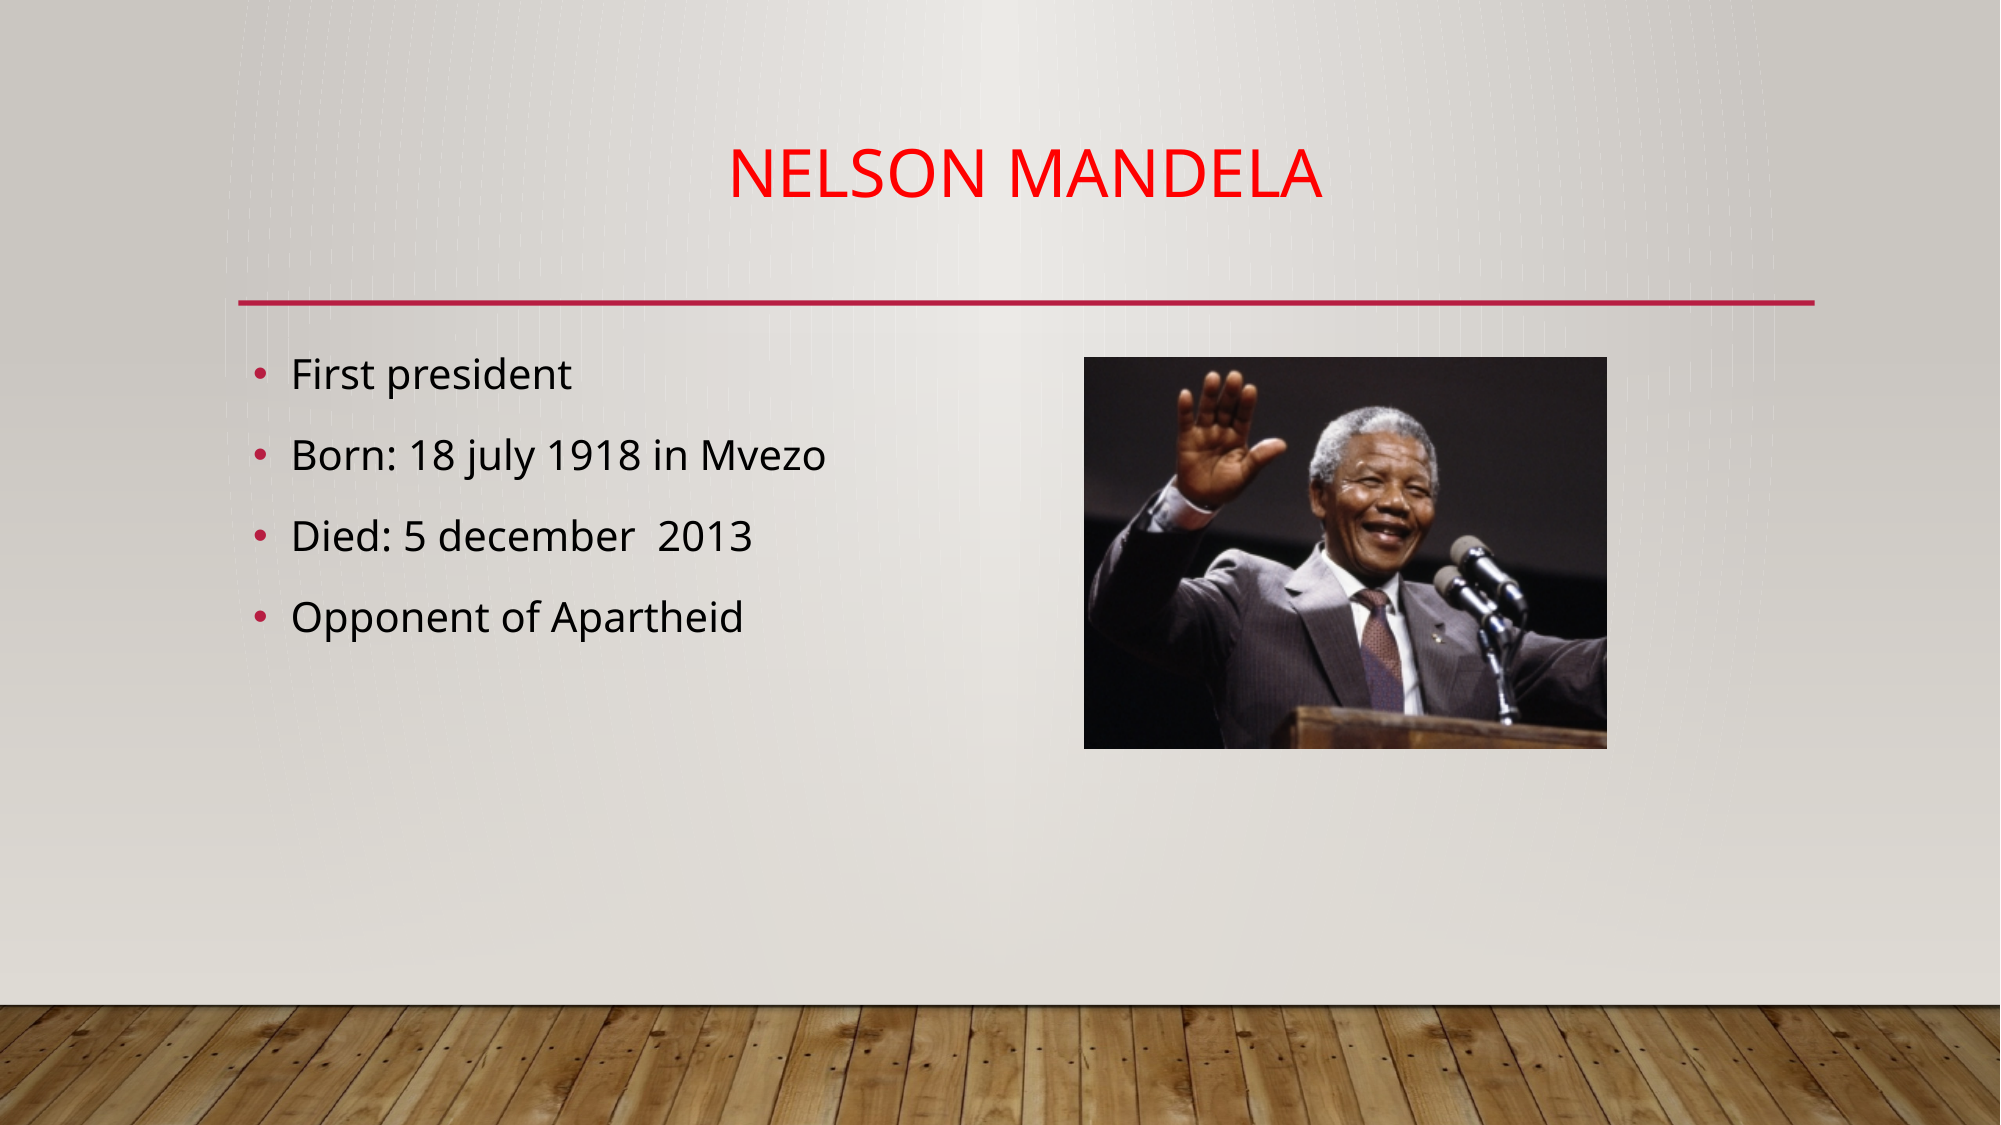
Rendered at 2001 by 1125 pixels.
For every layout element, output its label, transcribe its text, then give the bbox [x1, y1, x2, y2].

picture [0, 1005, 2000, 1125]
list First president Born: 18 july 1918 in Mvezo Died: 5 december 2013 Opponent of Apartheid [238, 330, 1814, 897]
picture [1084, 357, 1607, 749]
title NelSON MANDELA [238, 131, 1814, 305]
